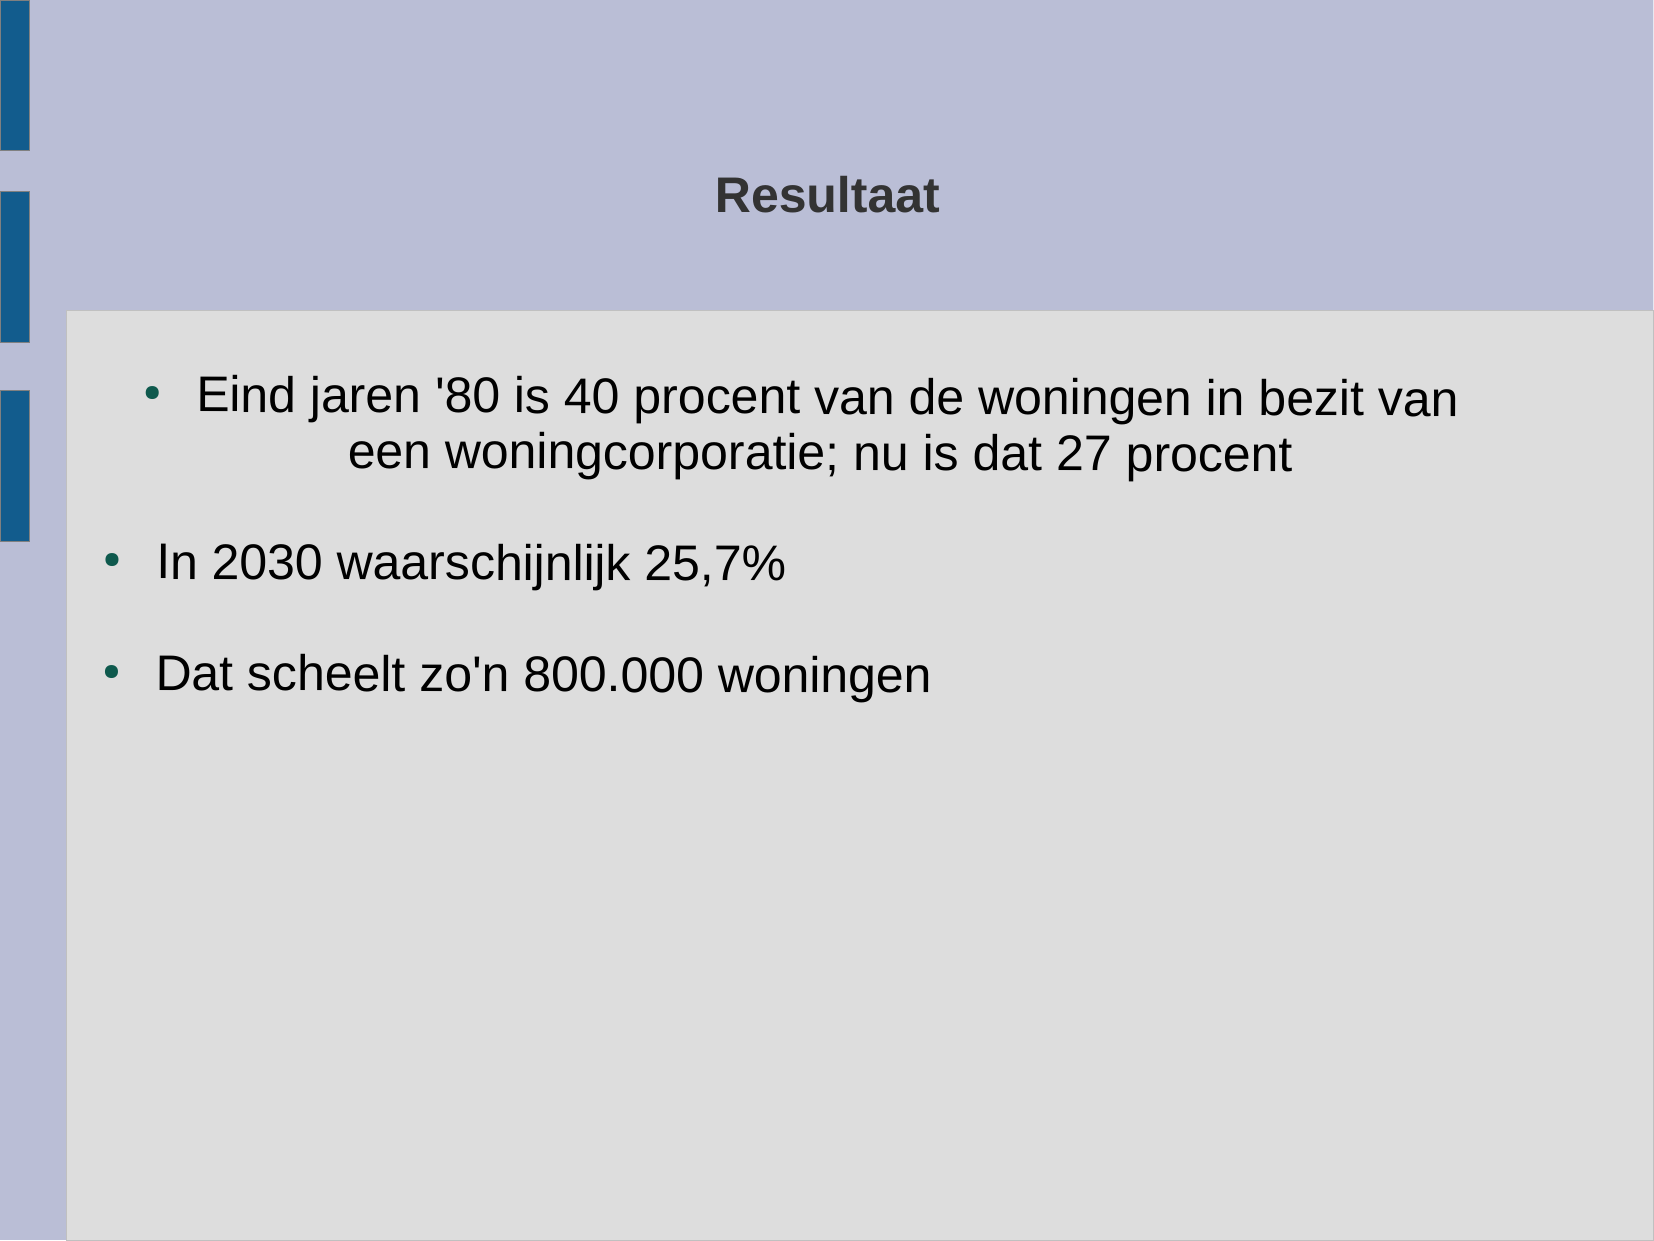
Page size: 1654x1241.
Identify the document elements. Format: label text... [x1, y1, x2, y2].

title Resultaat [121, 91, 1534, 299]
list Eind jaren '80 is 40 procent van de woningen in bezit van een woningcorporatie; nu is dat 27 procent In 2030 waarschijnlijk 25,7% Dat scheelt zo'n 800.000 woningen [82, 366, 1499, 1155]
